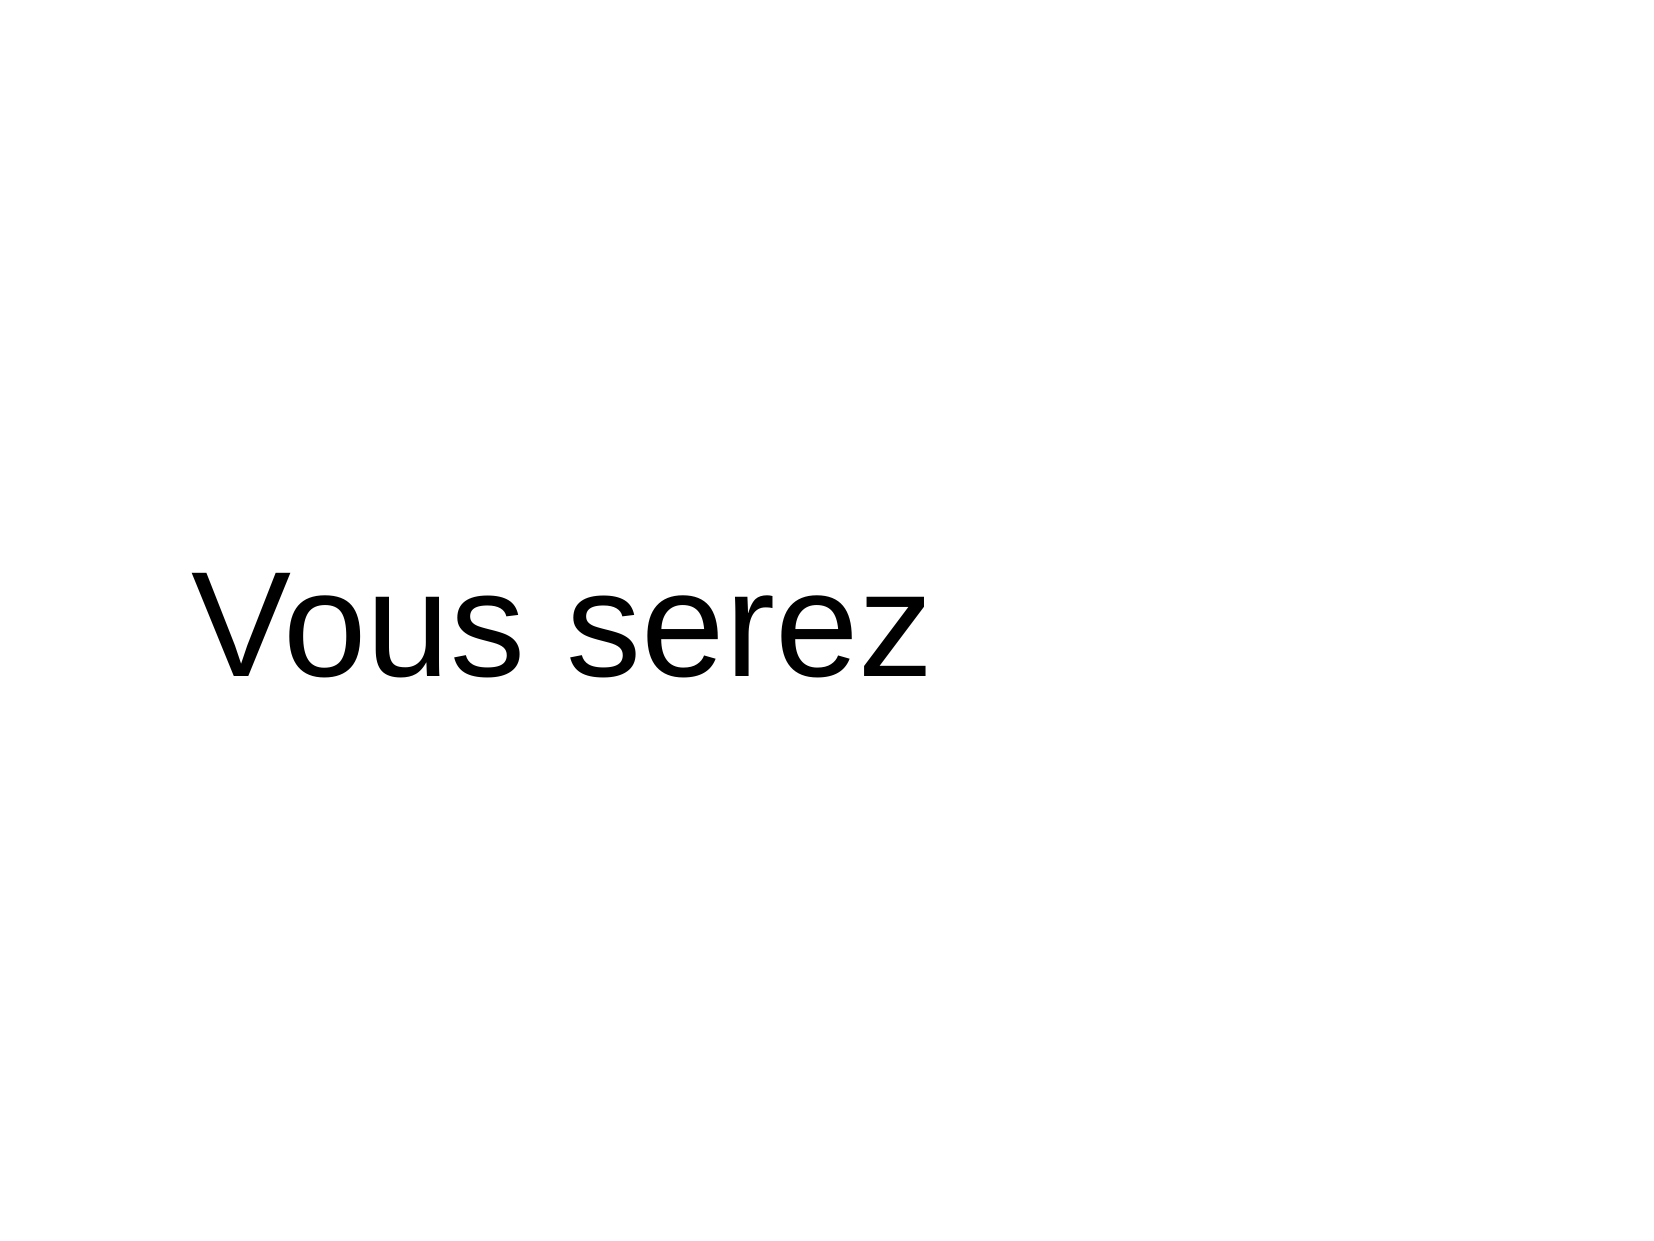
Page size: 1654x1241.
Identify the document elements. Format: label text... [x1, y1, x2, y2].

text_box Vous serez [177, 533, 1279, 798]
